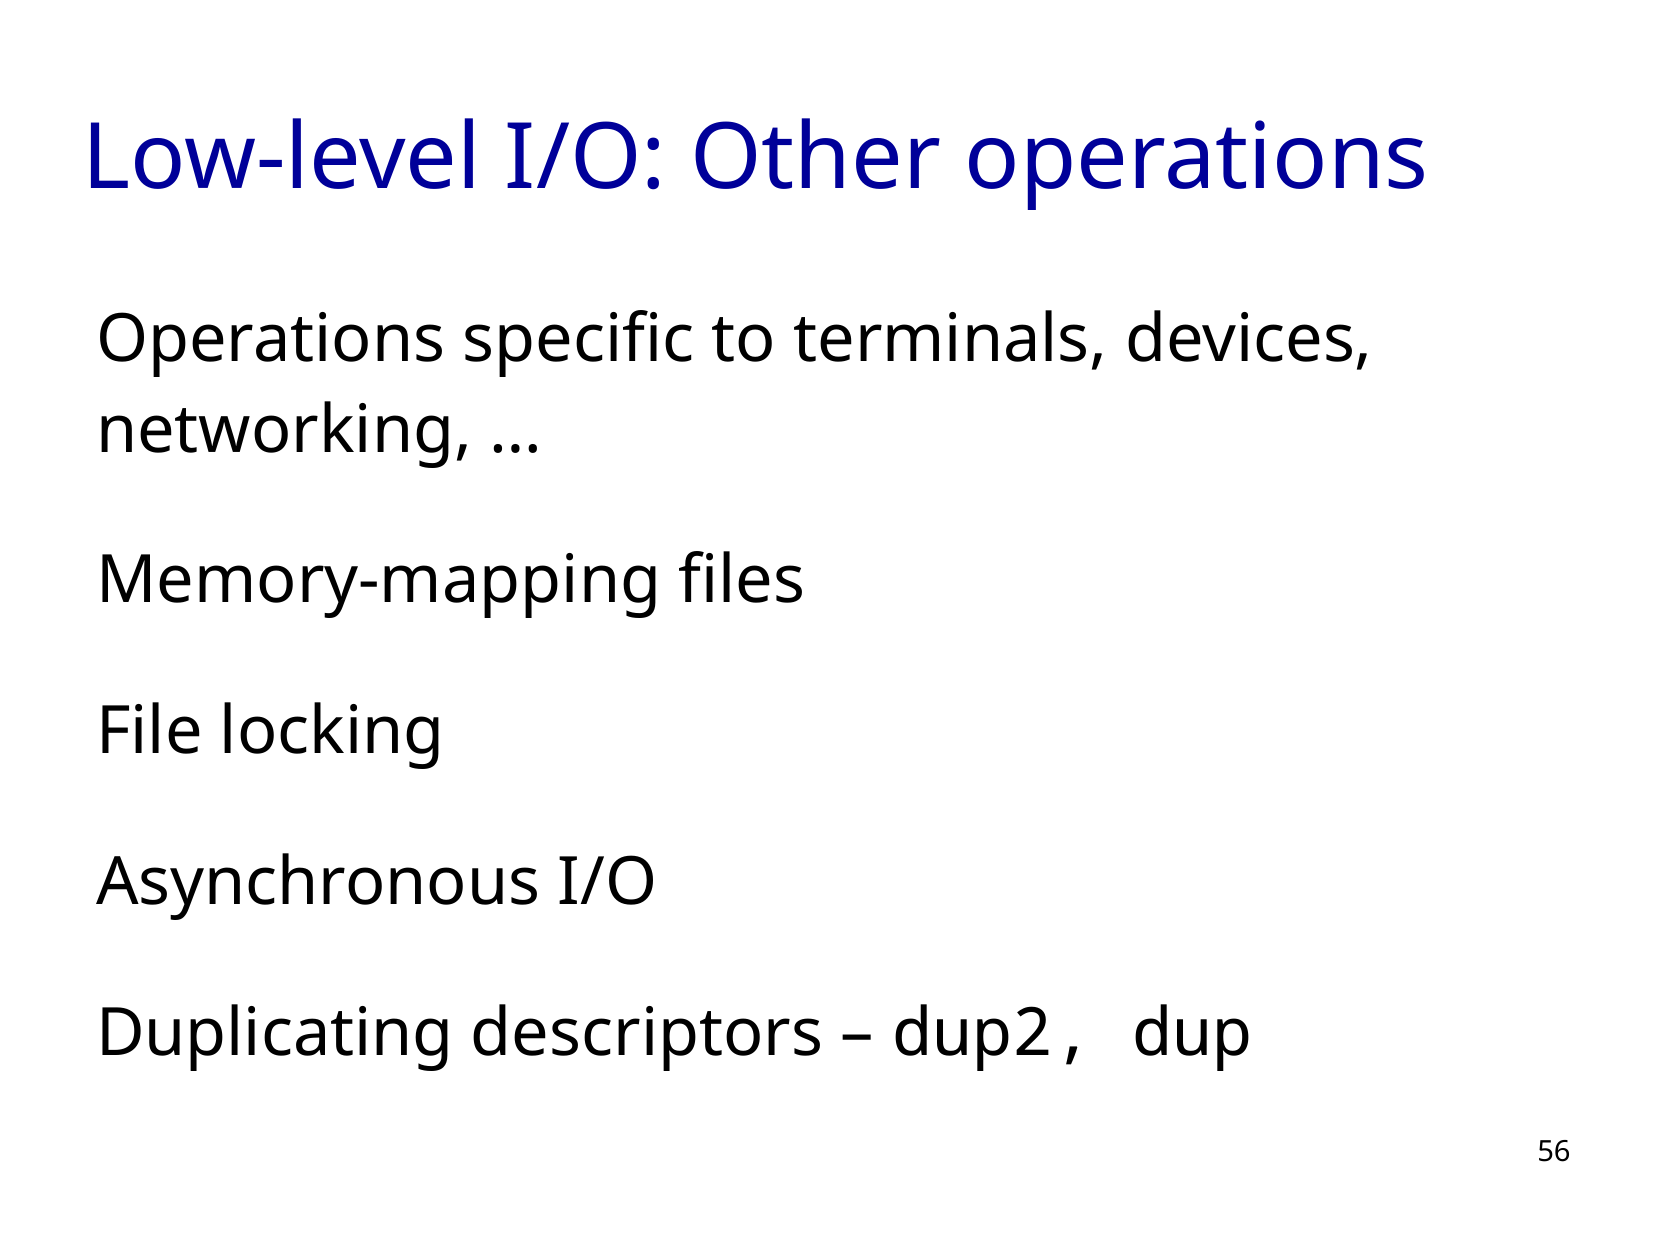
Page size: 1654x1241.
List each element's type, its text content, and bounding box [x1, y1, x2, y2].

list Operations specific to terminals, devices, networking, … Memory-mapping files File locking Asynchronous I/O Duplicating descriptors – dup2, dup [60, 290, 1571, 1096]
title Low-level I/O: Other operations [82, 49, 1571, 257]
